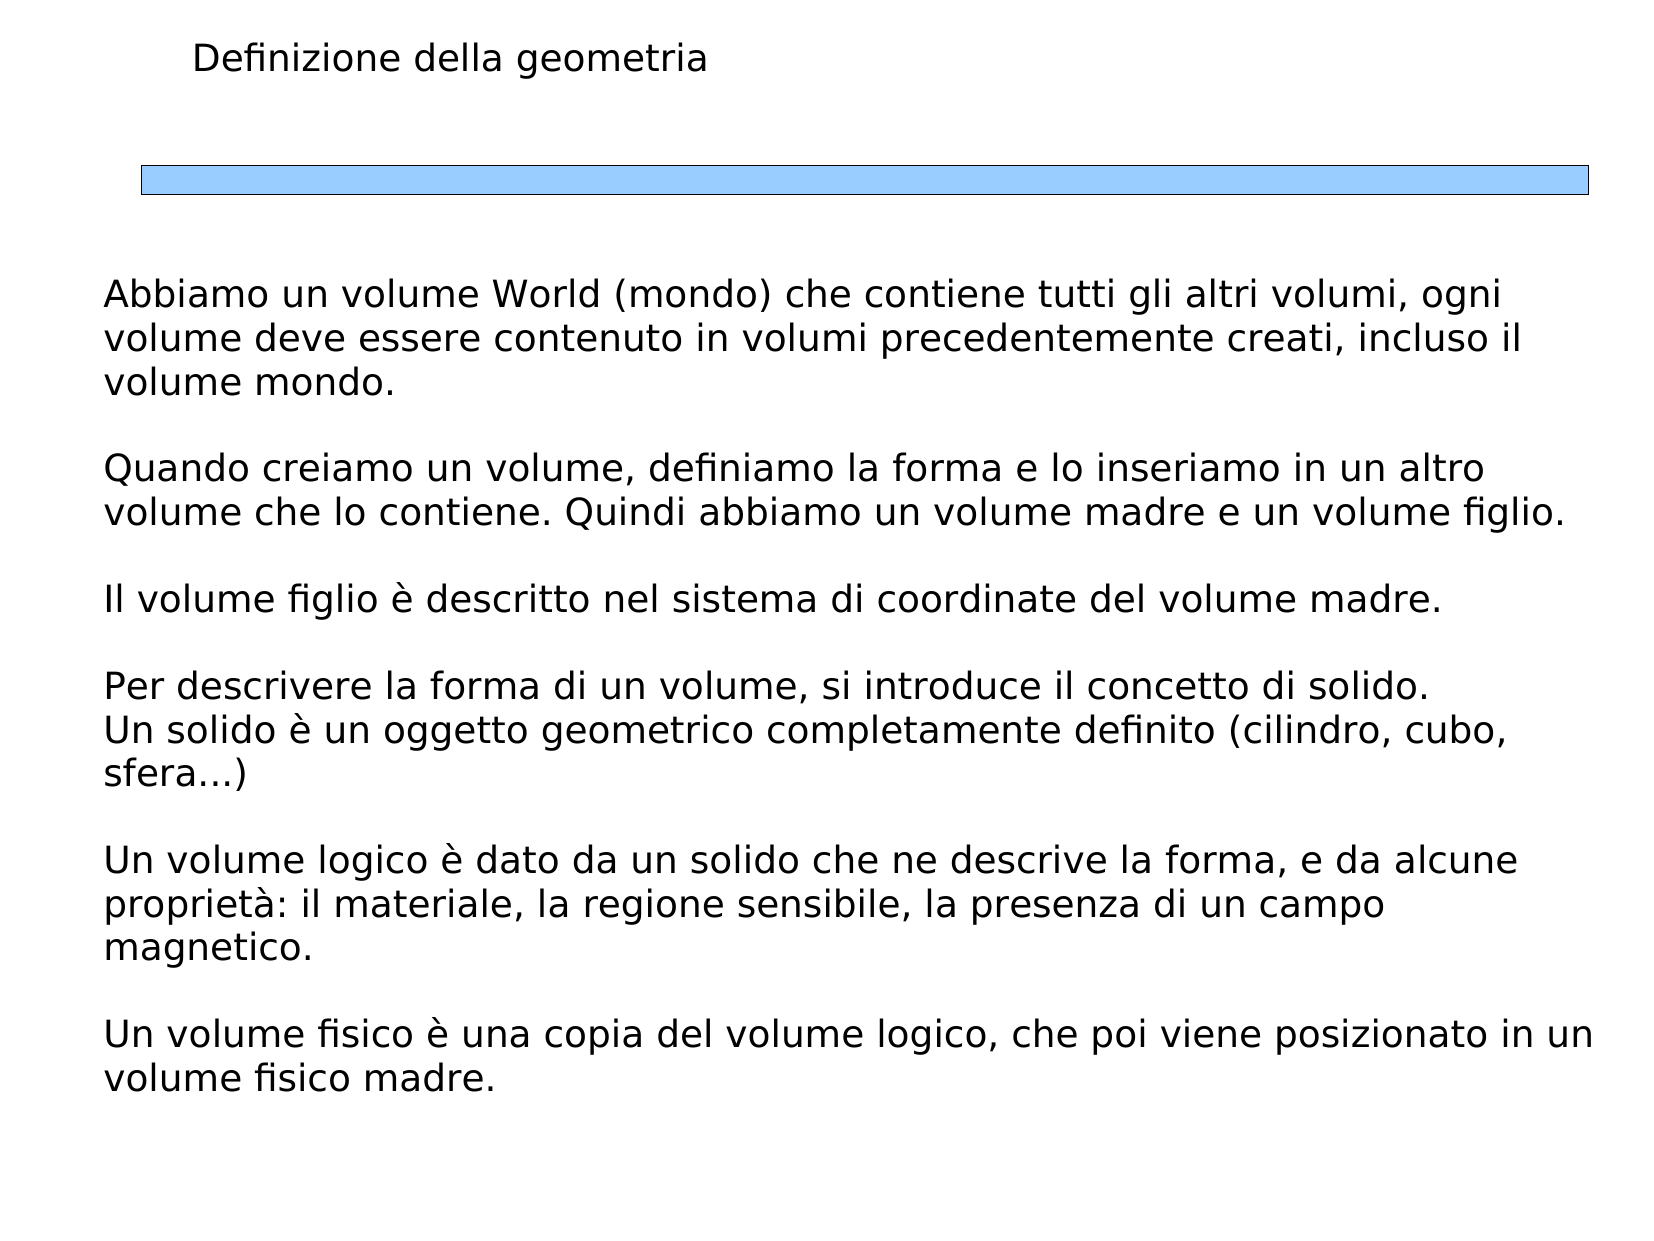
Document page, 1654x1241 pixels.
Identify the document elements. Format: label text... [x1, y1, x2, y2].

text_box Abbiamo un volume World (mondo) che contiene tutti gli altri volumi, ogni volume deve essere contenuto in volumi precedentemente creati, incluso il volume mondo. Quando creiamo un volume, definiamo la forma e lo inseriamo in un altro volume che lo contiene. Quindi abbiamo un volume madre e un volume figlio. Il volume figlio è descritto nel sistema di coordinate del volume madre. Per descrivere la forma di un volume, si introduce il concetto di solido. Un solido è un oggetto geometrico completamente definito (cilindro, cubo, sfera...) Un volume logico è dato da un solido che ne descrive la forma, e da alcune proprietà: il materiale, la regione sensibile, la presenza di un campo magnetico. Un volume fisico è una copia del volume logico, che poi viene posizionato in un volume fisico madre. [88, 265, 1625, 1064]
text_box Definizione della geometria [177, 29, 1506, 88]
